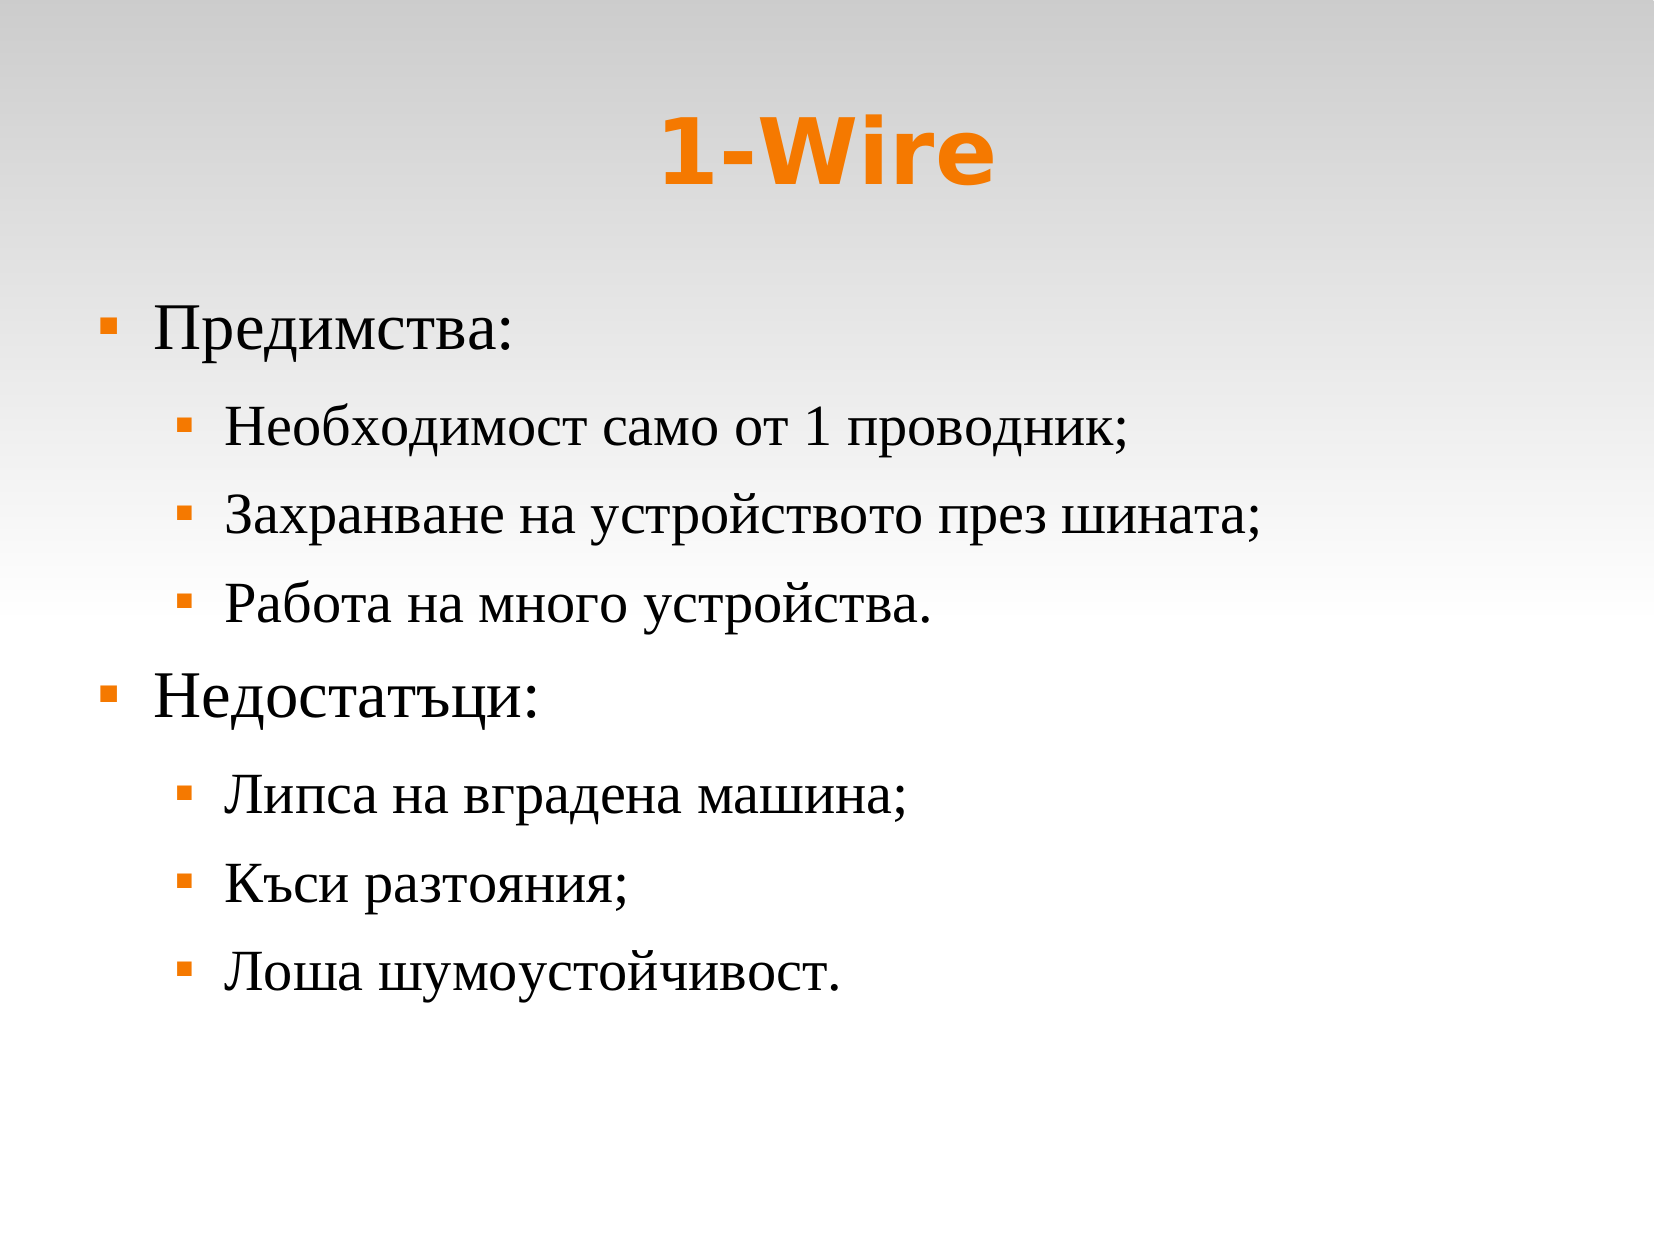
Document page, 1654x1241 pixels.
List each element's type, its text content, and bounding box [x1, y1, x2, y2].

list Предимства: Необходимост само от 1 проводник; Захранване на устройството през шината; Работа на много устройства. Недостатъци: Липса на вградена машина; Къси разтояния; Лоша шумоустойчивост. [82, 290, 1571, 1109]
title 1-Wire [82, 56, 1571, 250]
